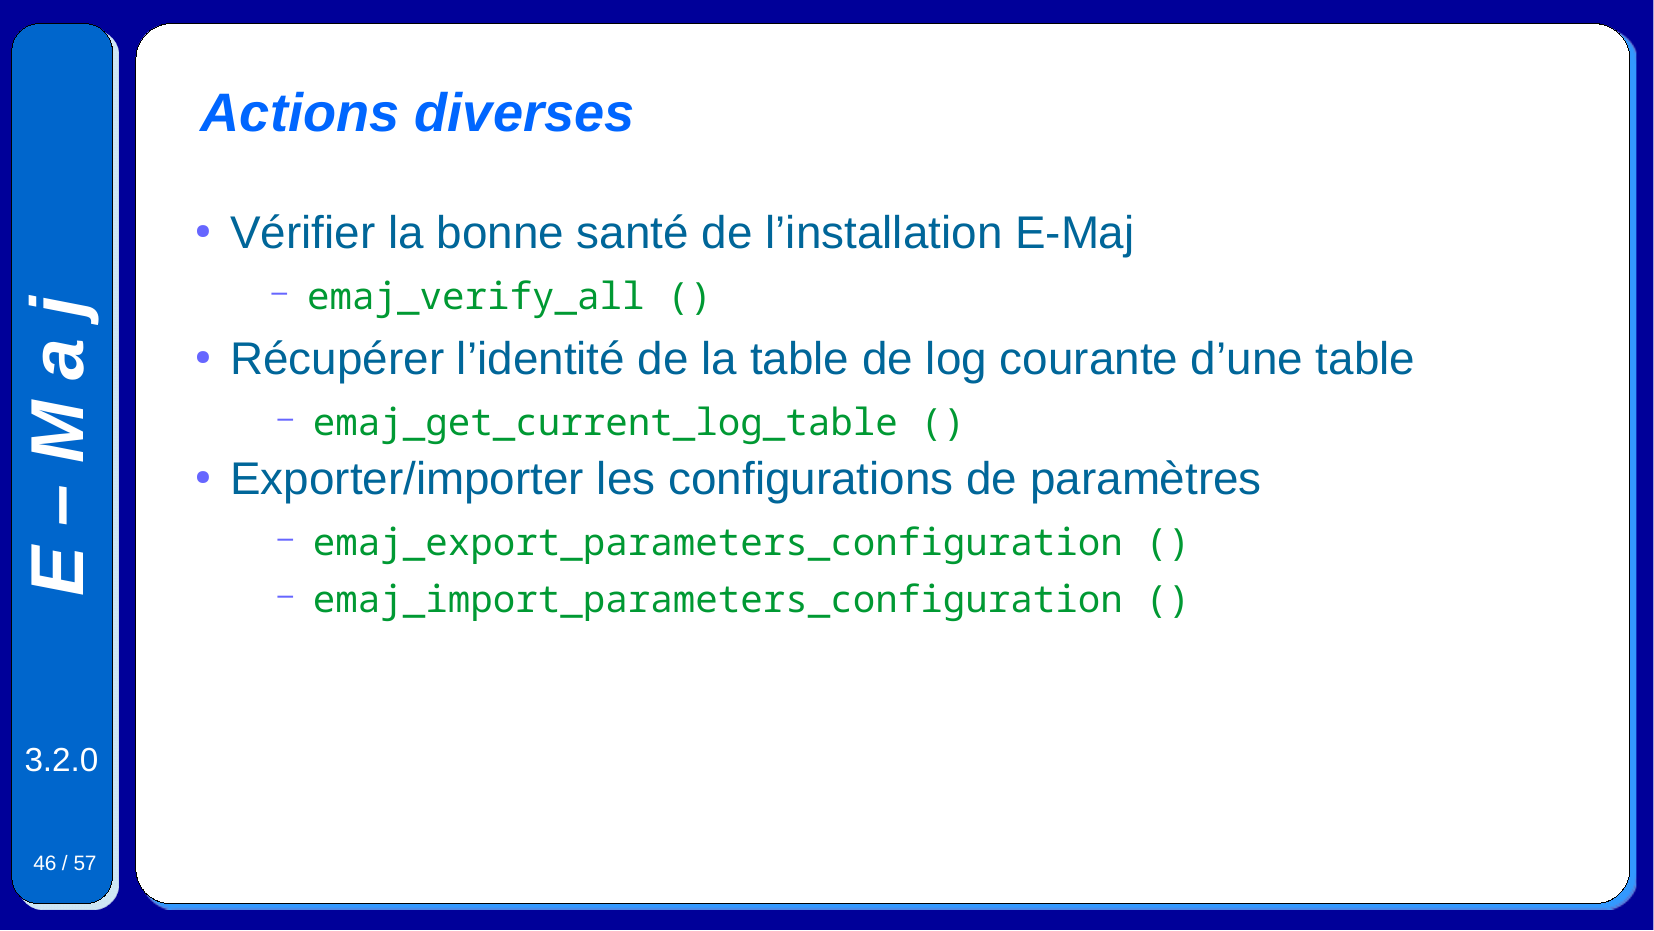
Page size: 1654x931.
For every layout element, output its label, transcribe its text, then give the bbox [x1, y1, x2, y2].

list Vérifier la bonne santé de l’installation E-Maj emaj_verify_all () Récupérer l’identité de la table de log courante d’une table emaj_get_current_log_table () Exporter/importer les configurations de paramètres emaj_export_parameters_configuration () emaj_import_parameters_configuration () [177, 206, 1587, 827]
title Actions diverses [200, 34, 1575, 191]
